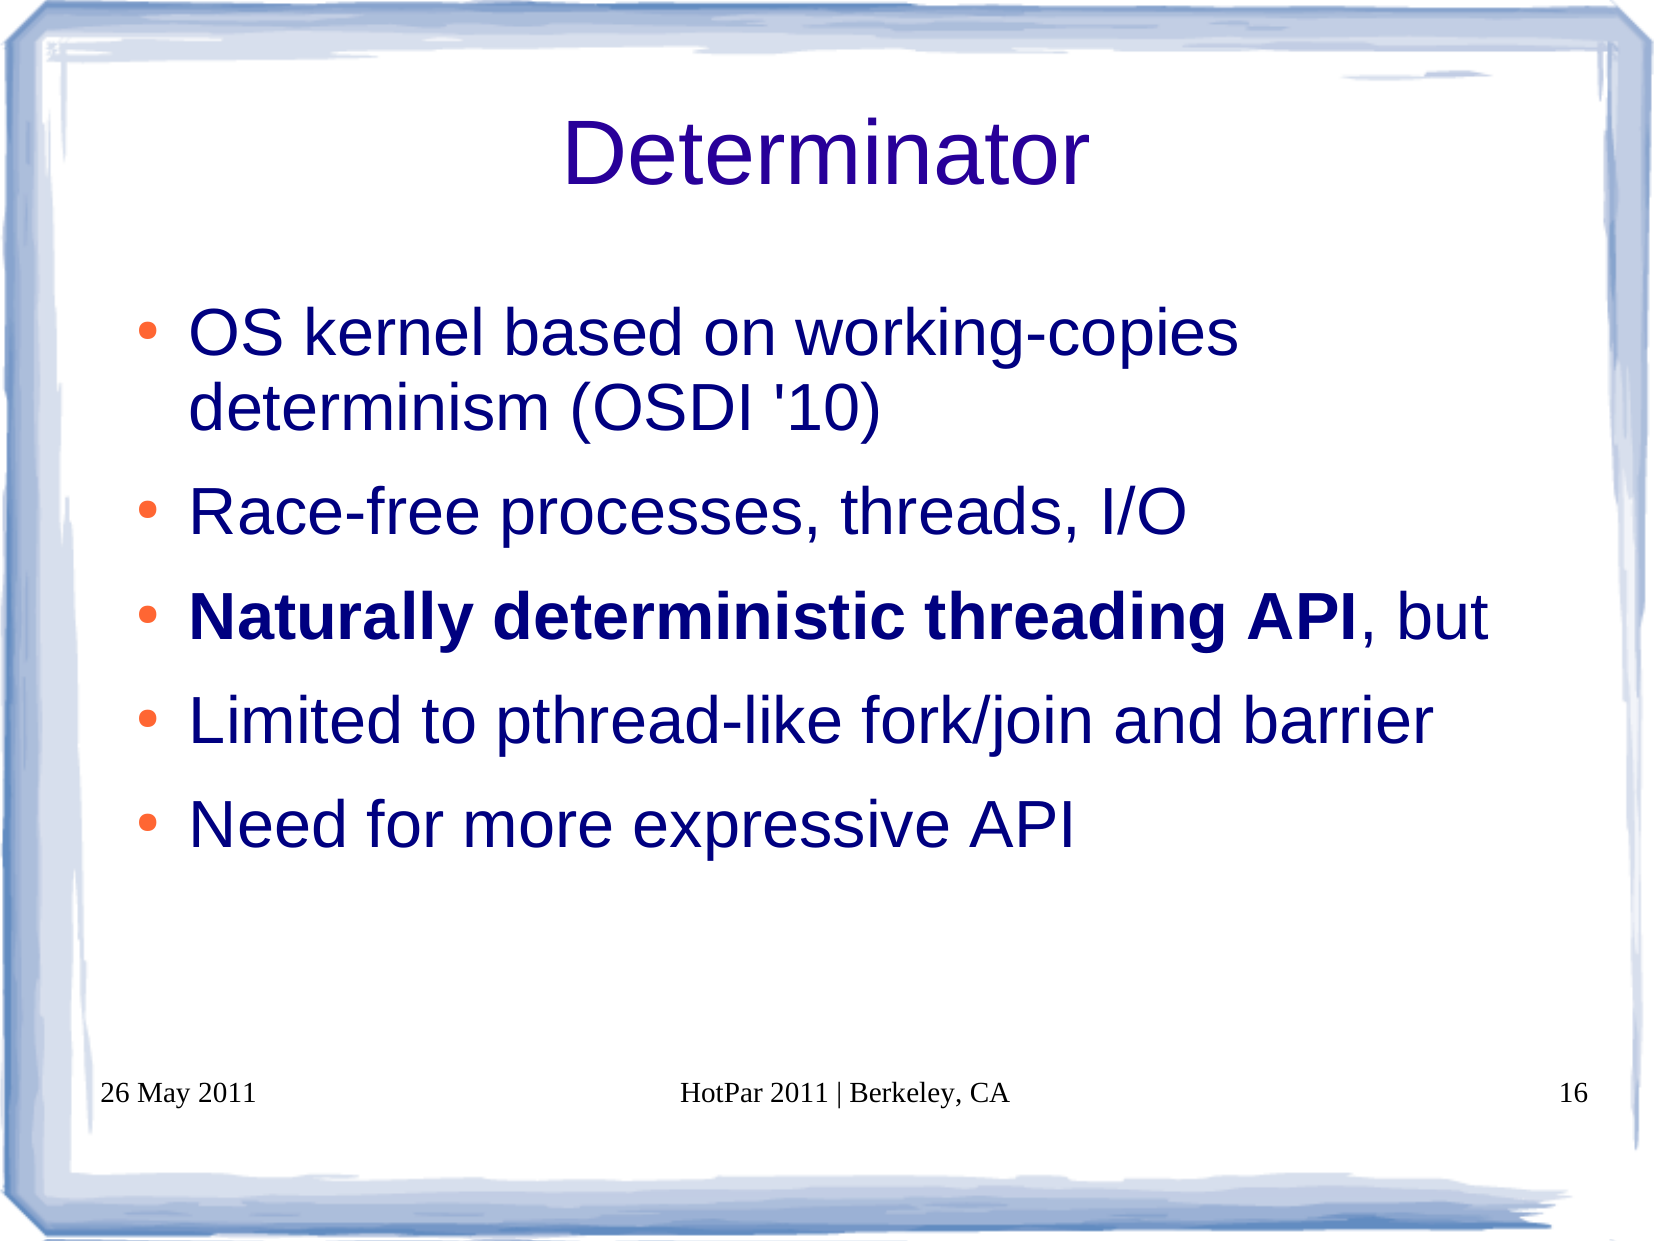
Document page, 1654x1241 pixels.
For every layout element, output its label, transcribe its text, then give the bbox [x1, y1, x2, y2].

picture [0, 0, 1654, 1241]
list OS kernel based on working-copies determinism (OSDI '10) Race-free processes, threads, I/O Naturally deterministic threading API, but Limited to pthread-like fork/join and barrier Need for more expressive API [118, 295, 1571, 861]
title Determinator [82, 49, 1571, 257]
